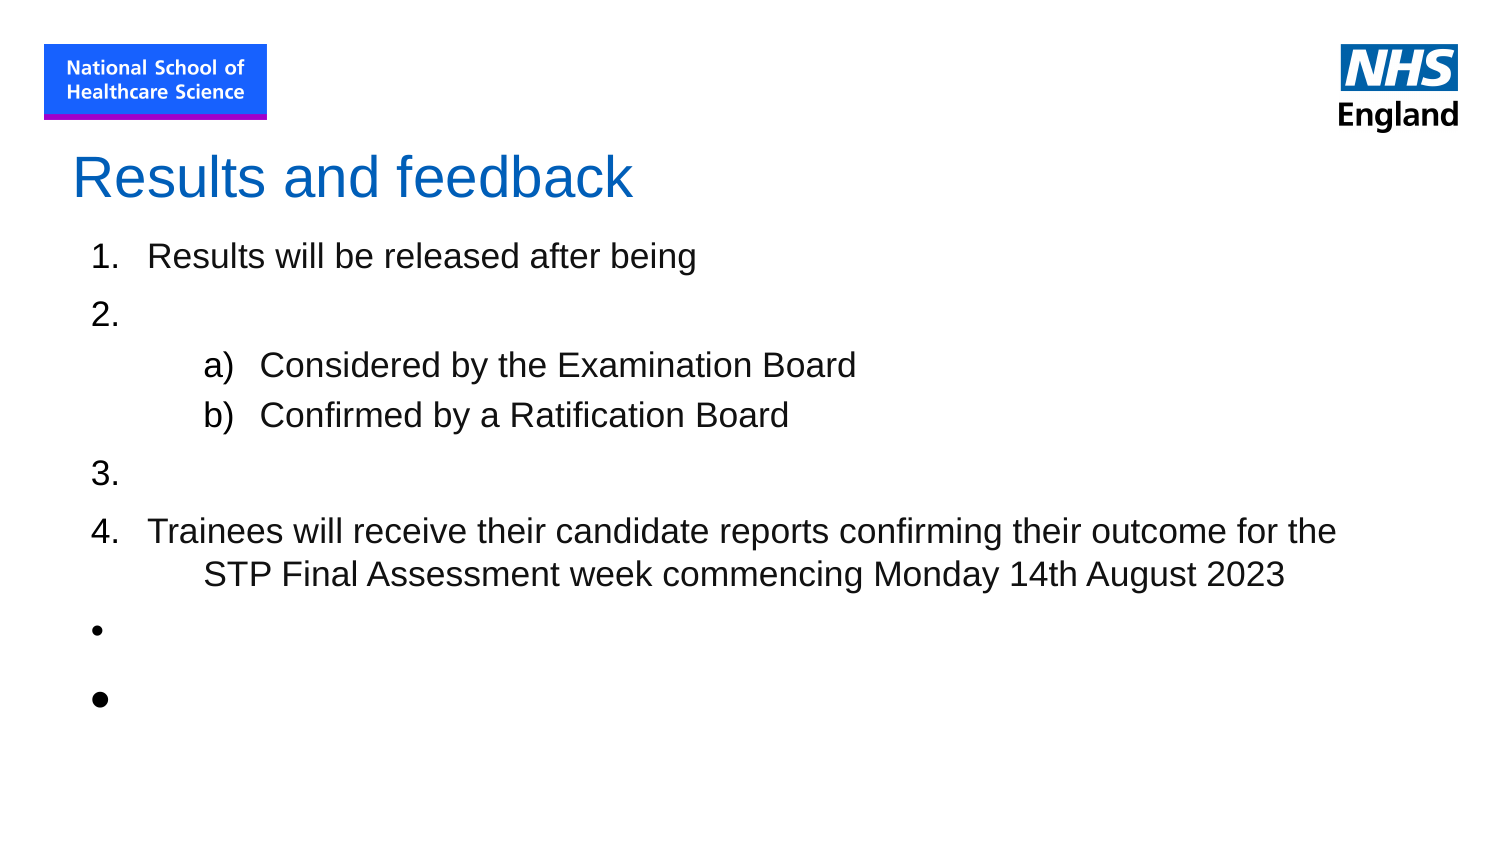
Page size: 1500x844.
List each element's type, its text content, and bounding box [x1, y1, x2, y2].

list Results will be released after being Considered by the Examination Board Confirmed by a Ratification Board Trainees will receive their candidate reports confirming their outcome for the STP Final Assessment week commencing Monday 14th August 2023 [75, 225, 1370, 761]
title Results and feedback [57, 139, 1352, 220]
